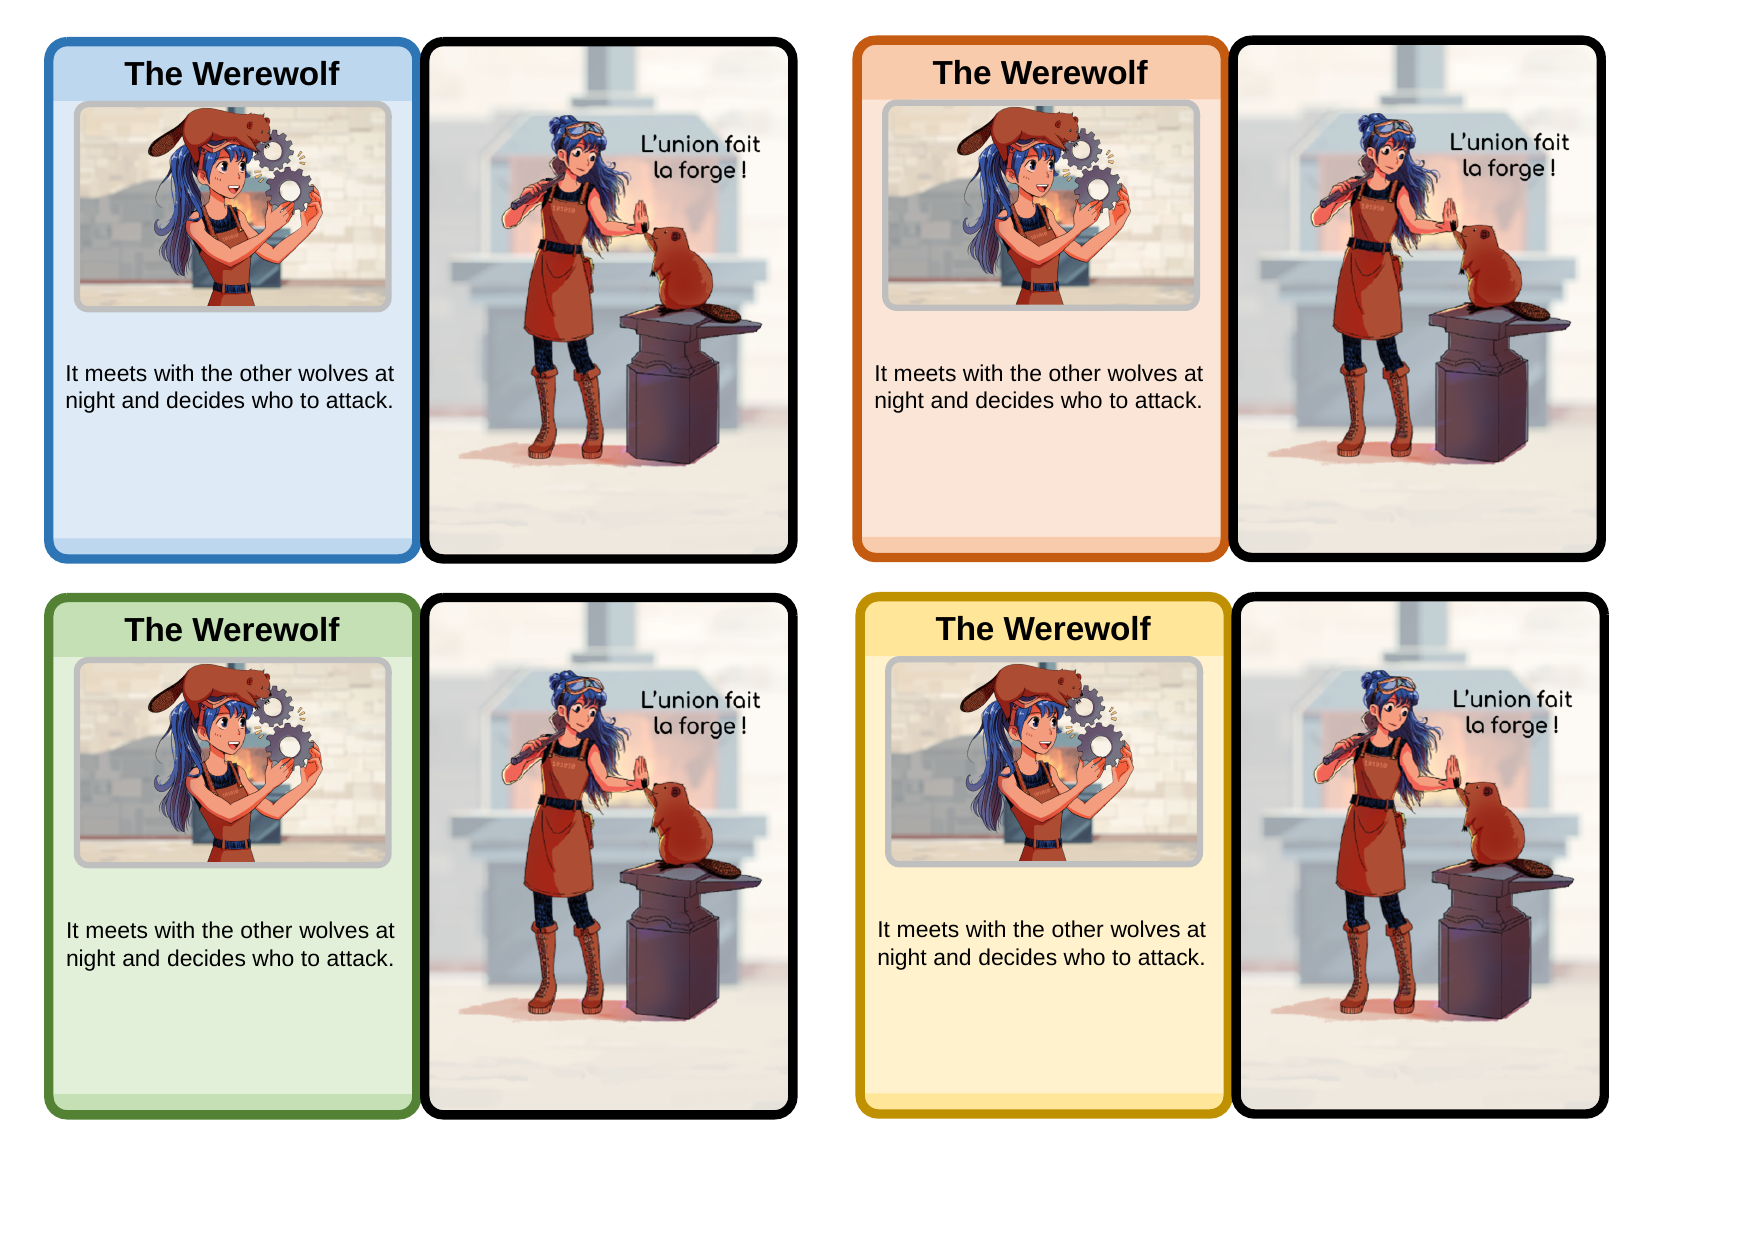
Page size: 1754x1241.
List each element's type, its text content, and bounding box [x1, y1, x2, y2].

picture [430, 603, 788, 1110]
text_box It meets with the other wolves at night and decides who to attack. [859, 350, 1222, 531]
picture [892, 663, 1196, 861]
text_box [54, 101, 412, 350]
picture [889, 106, 1193, 304]
text_box [54, 1089, 412, 1110]
text_box [862, 531, 1220, 552]
text_box The Werewolf [54, 47, 412, 101]
text_box It meets with the other wolves at night and decides who to attack. [50, 350, 413, 531]
picture [1238, 45, 1596, 552]
text_box [865, 1088, 1223, 1109]
text_box [54, 531, 412, 554]
text_box The Werewolf [865, 602, 1223, 657]
text_box The Werewolf [54, 603, 412, 657]
text_box [865, 656, 1223, 907]
picture [81, 108, 385, 306]
text_box It meets with the other wolves at night and decides who to attack. [50, 908, 414, 1089]
picture [430, 47, 788, 554]
picture [1241, 602, 1599, 1109]
text_box [862, 100, 1220, 350]
text_box The Werewolf [862, 45, 1220, 100]
text_box [54, 657, 412, 908]
text_box It meets with the other wolves at night and decides who to attack. [862, 907, 1225, 1088]
picture [81, 664, 385, 862]
